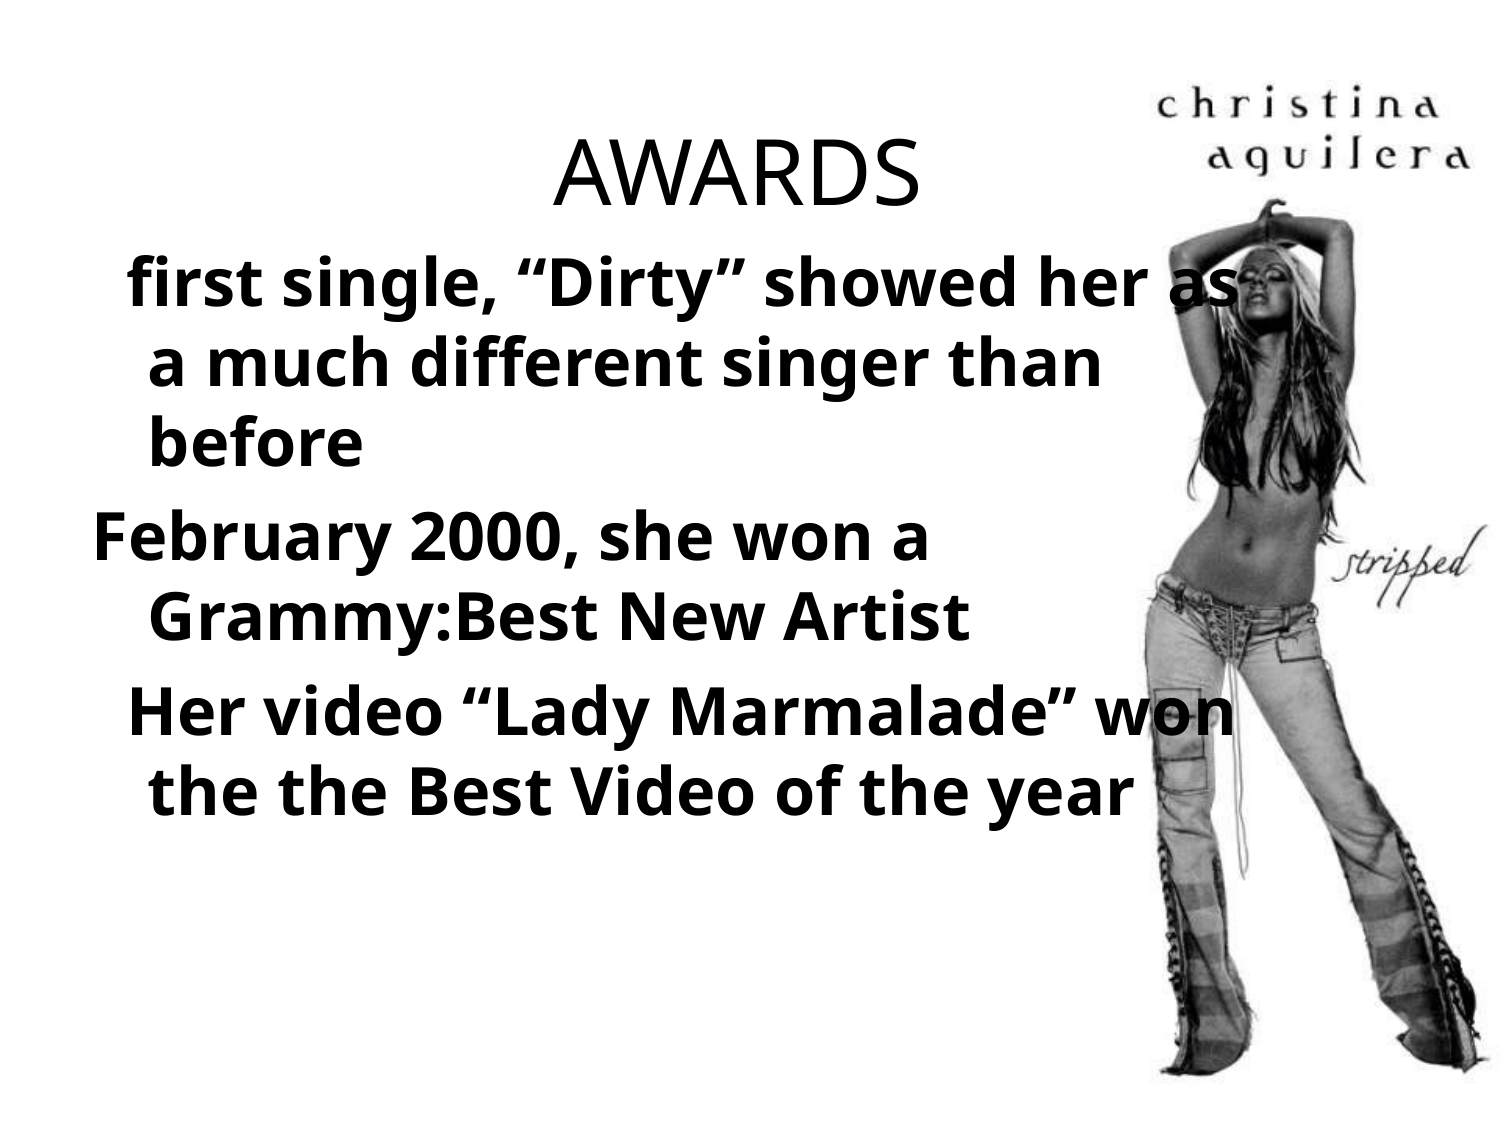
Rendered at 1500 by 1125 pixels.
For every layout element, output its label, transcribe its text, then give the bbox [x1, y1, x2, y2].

title AWARDS [75, 44, 1425, 294]
picture [1125, 42, 1500, 1125]
list first single, “Dirty” showed her as a much different singer than before February 2000, she won a Grammy:Best New Artist Her video “Lady Marmalade” won the the Best Video of the year [76, 231, 1259, 1000]
